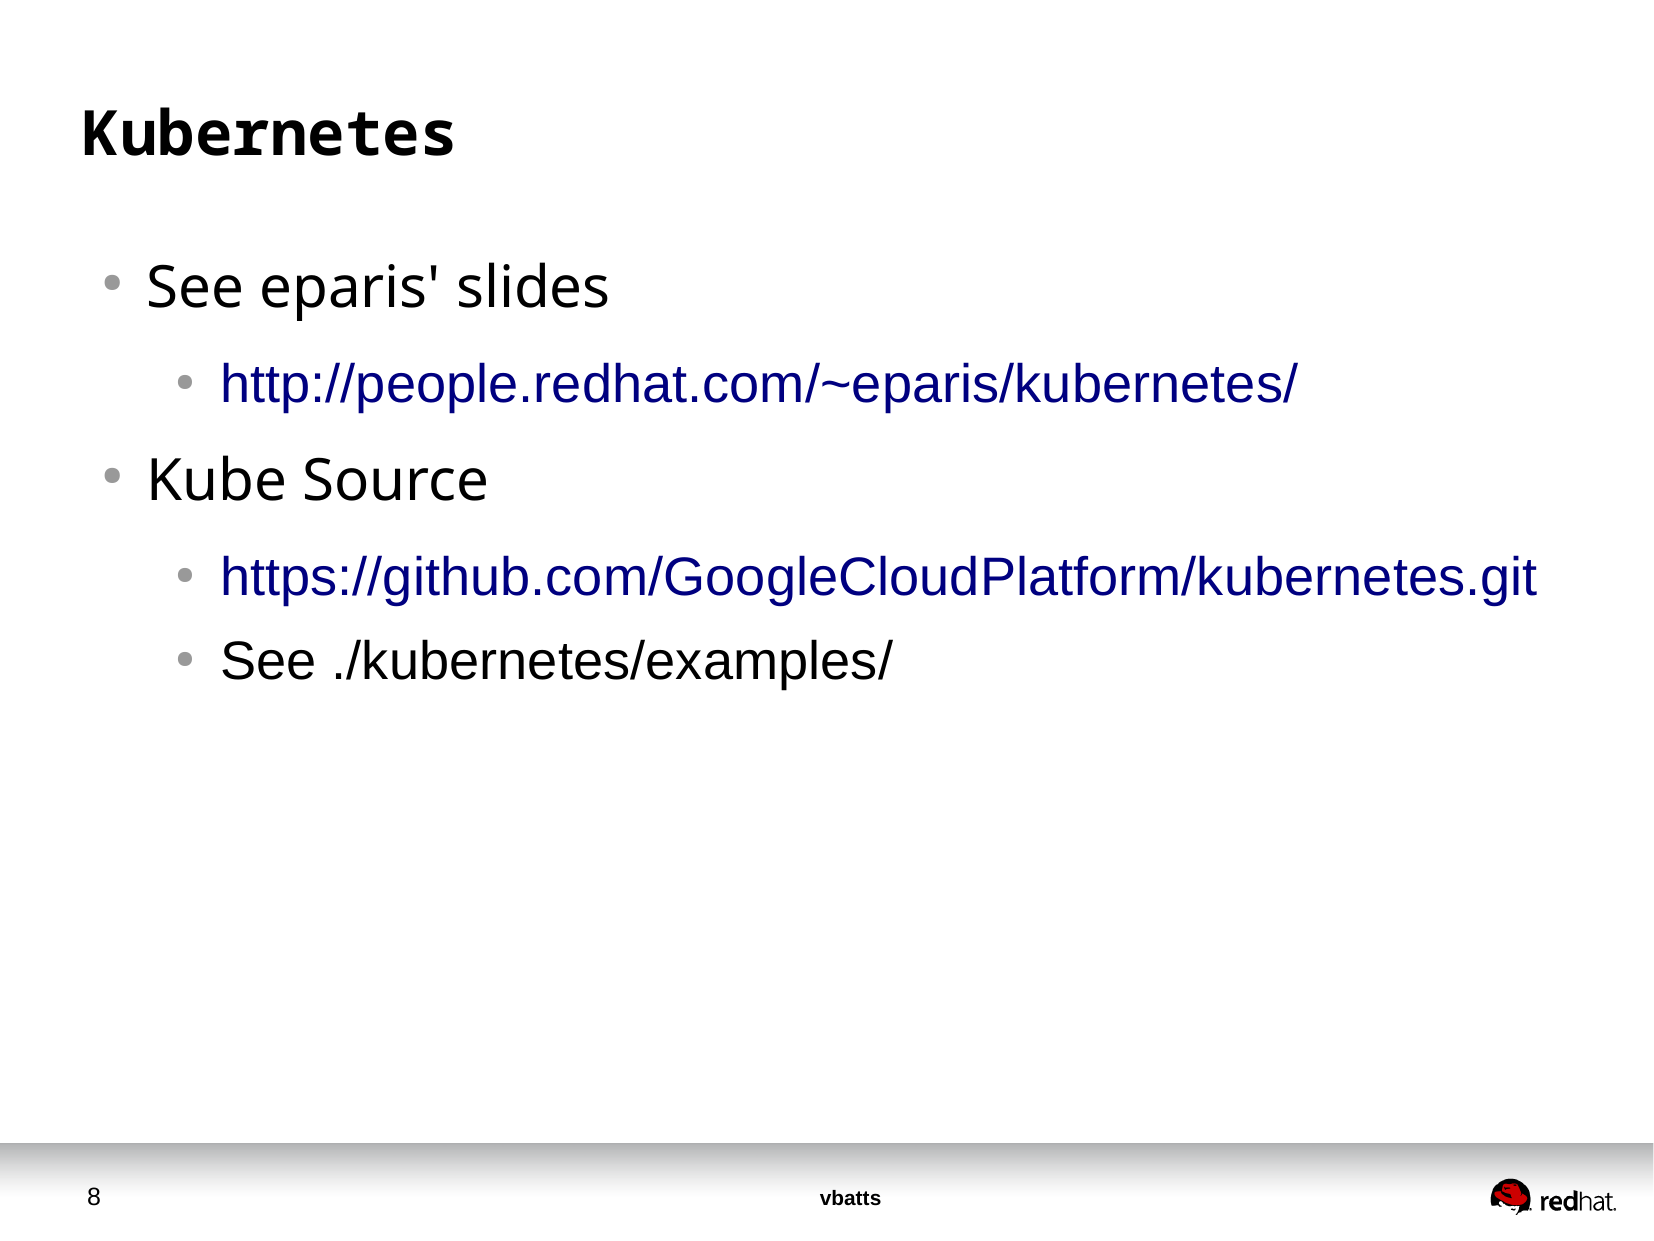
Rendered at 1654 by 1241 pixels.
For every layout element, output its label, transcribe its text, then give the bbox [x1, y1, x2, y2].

title Kubernetes [82, 37, 1571, 226]
picture [0, 1143, 1654, 1241]
list See eparis' slides http://people.redhat.com/~eparis/kubernetes/ Kube Source https://github.com/GoogleCloudPlatform/kubernetes.git See ./kubernetes/examples/ [86, 244, 1576, 1039]
